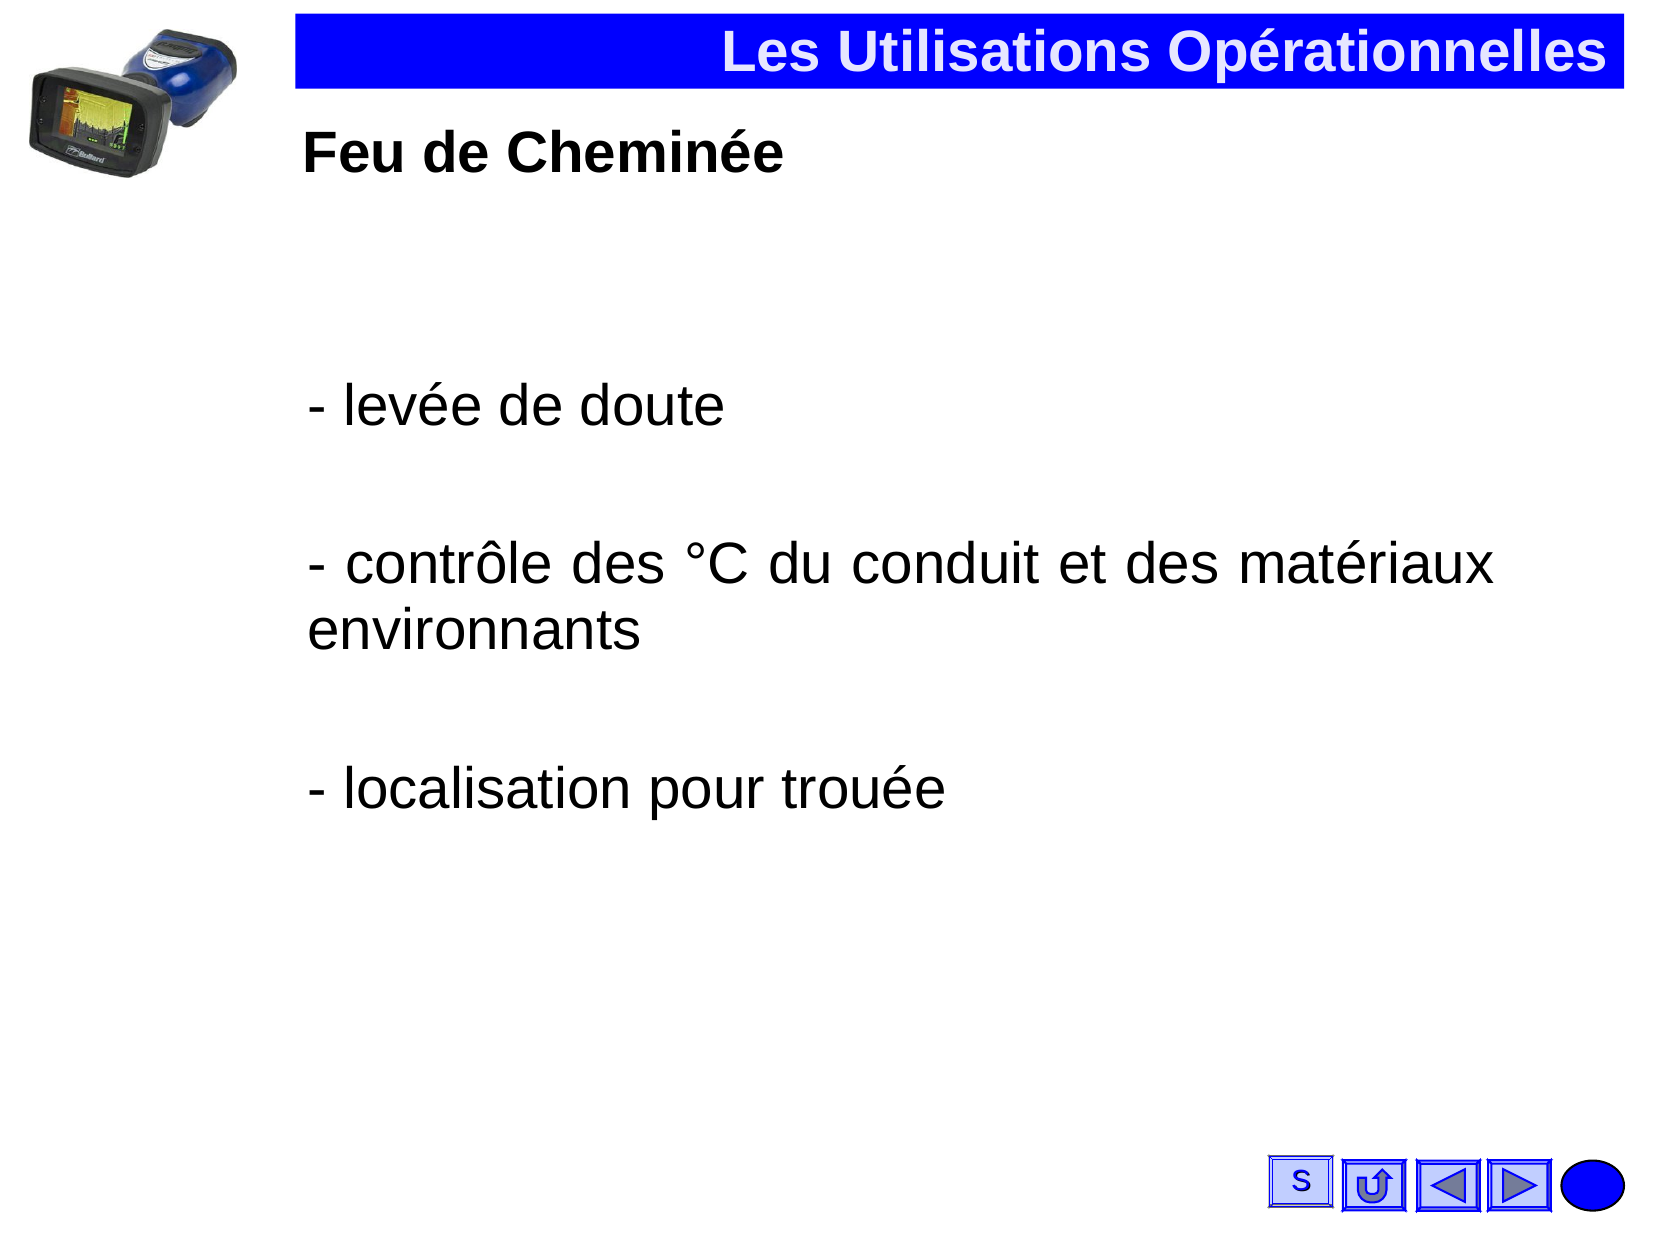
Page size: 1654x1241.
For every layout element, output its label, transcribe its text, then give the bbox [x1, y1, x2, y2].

list - levée de doute - contrôle des °C du conduit et des matériaux environnants - localisation pour trouée [236, 364, 1512, 863]
text_box Les Utilisations Opérationnelles [295, 13, 1625, 89]
text_box Feu de Cheminée [287, 112, 801, 193]
picture [29, 29, 237, 178]
text_box [1561, 1160, 1625, 1211]
